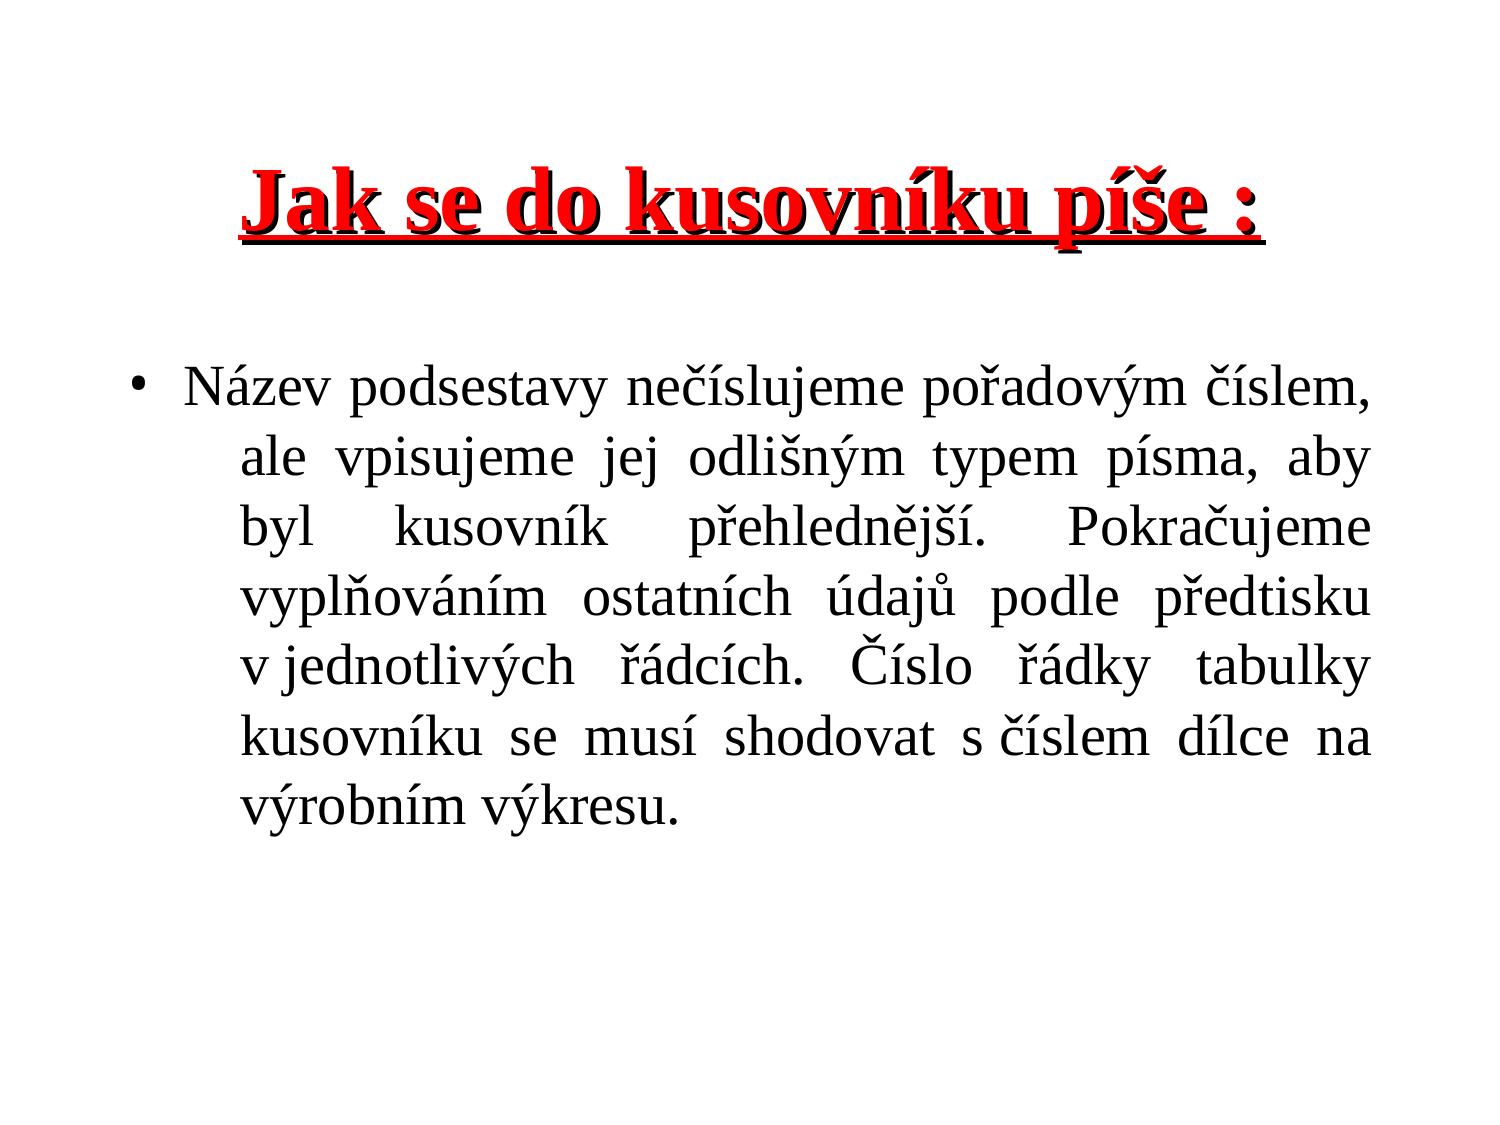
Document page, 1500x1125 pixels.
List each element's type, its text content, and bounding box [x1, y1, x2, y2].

list Název podsestavy nečíslujeme pořadovým číslem, ale vpisujeme jej odlišným typem písma, aby byl kusovník přehlednější. Pokračujeme vyplňováním ostatních údajů podle předtisku v jednotlivých řádcích. Číslo řádky tabulky kusovníku se musí shodovat s číslem dílce na výrobním výkresu. [112, 339, 1388, 1001]
title Jak se do kusovníku píše : [112, 99, 1388, 288]
